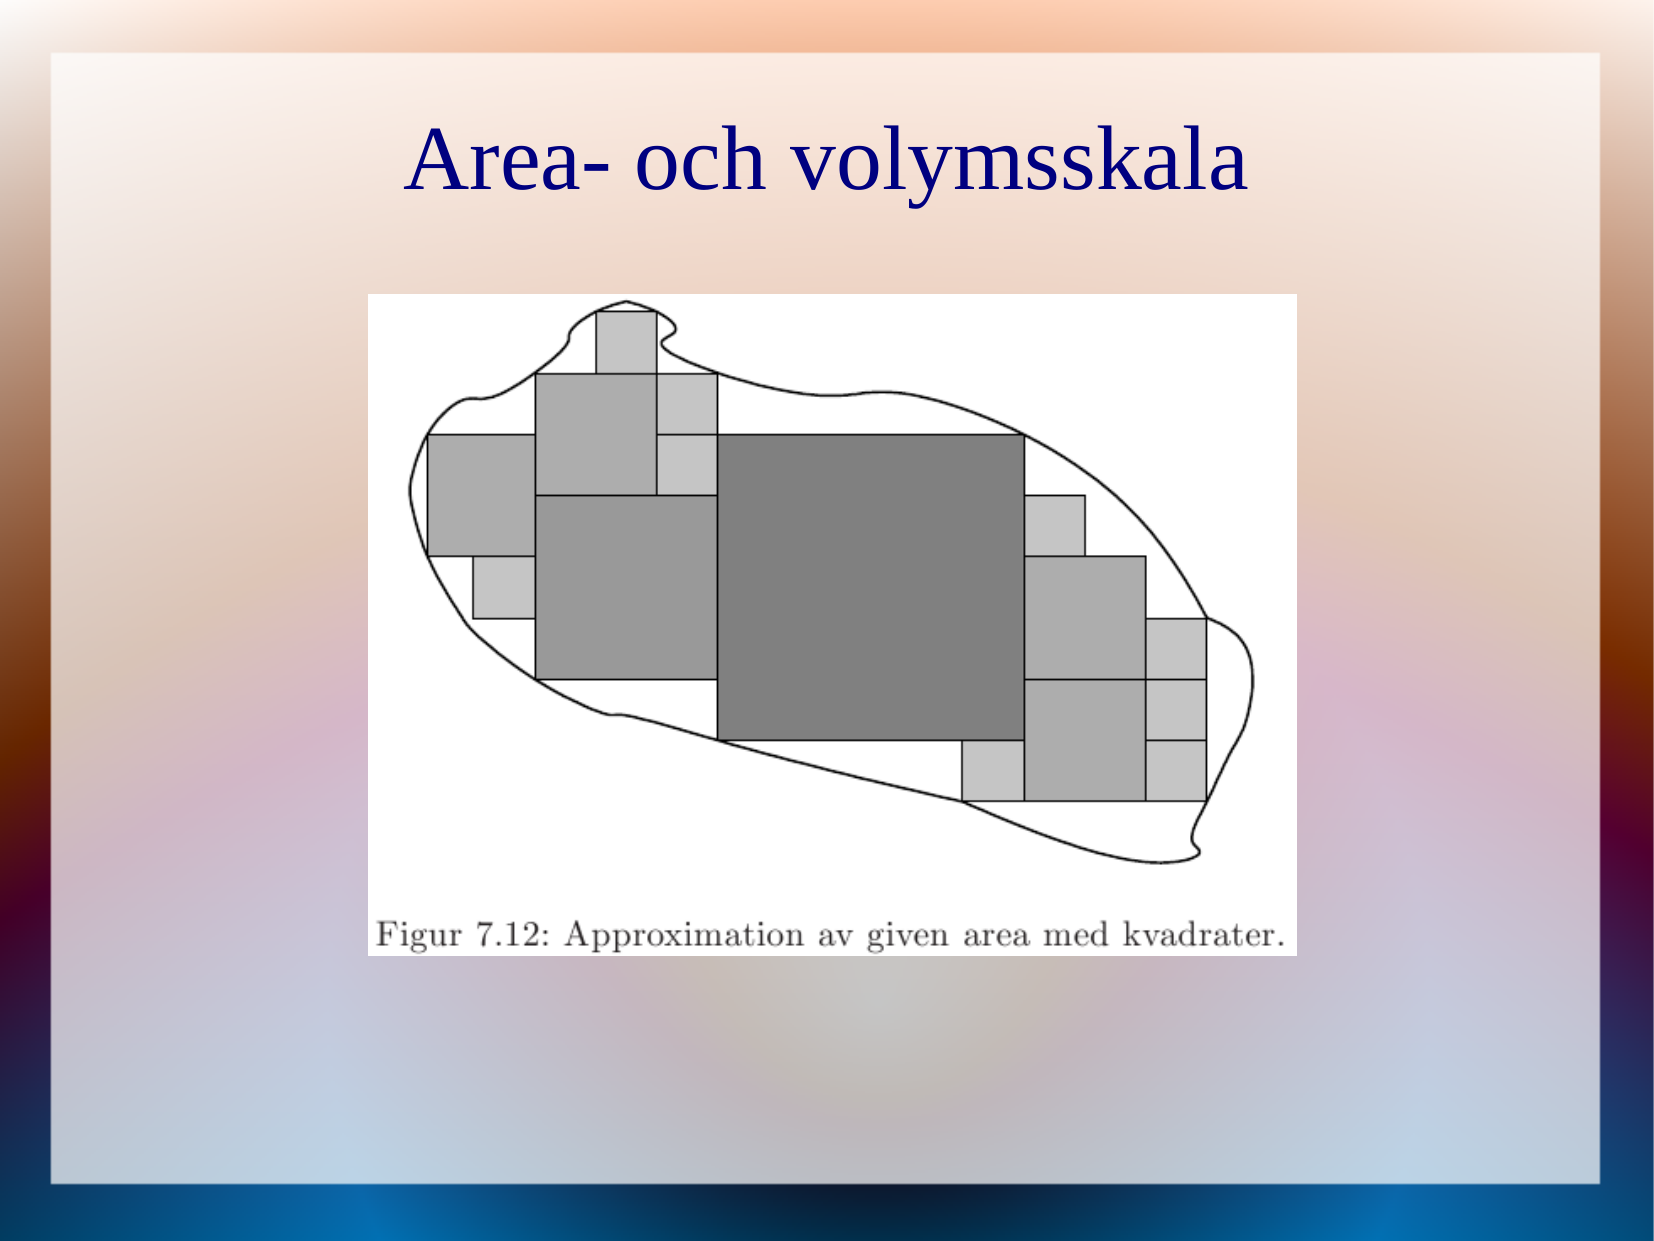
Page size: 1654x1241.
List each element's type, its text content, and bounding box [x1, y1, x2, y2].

title Area- och volymsskala [82, 62, 1571, 255]
picture [0, 0, 1654, 1241]
